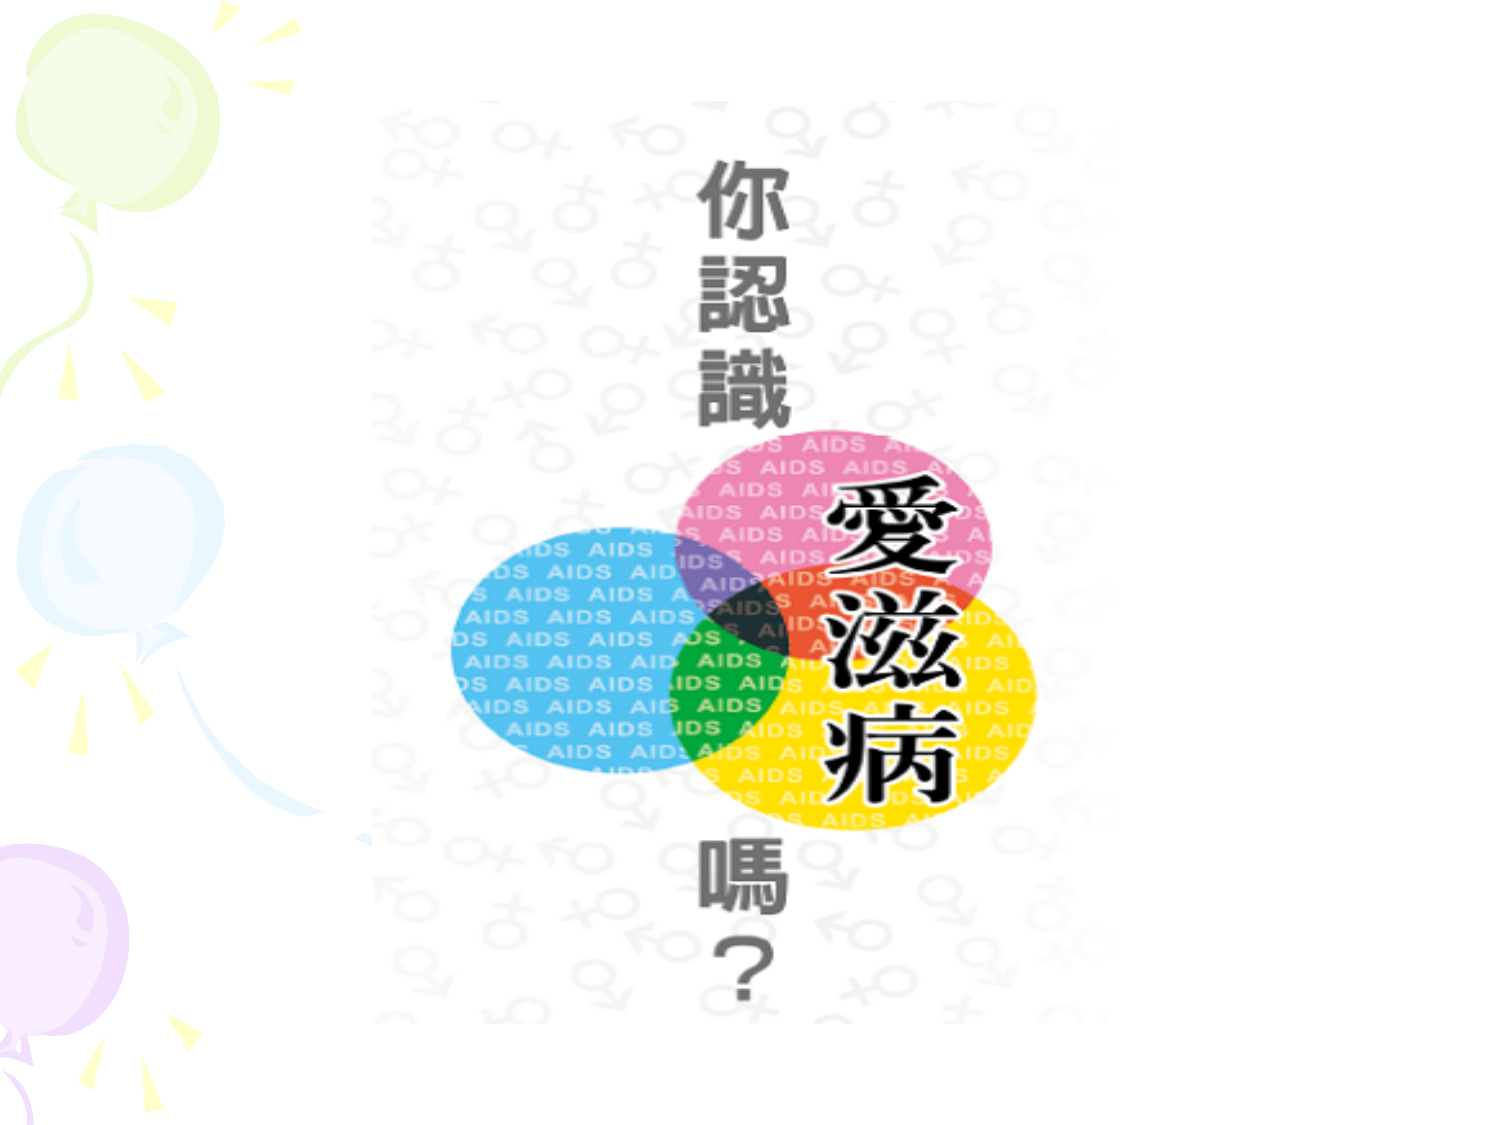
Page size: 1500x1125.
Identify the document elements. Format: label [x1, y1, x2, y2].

picture [372, 101, 1140, 1024]
